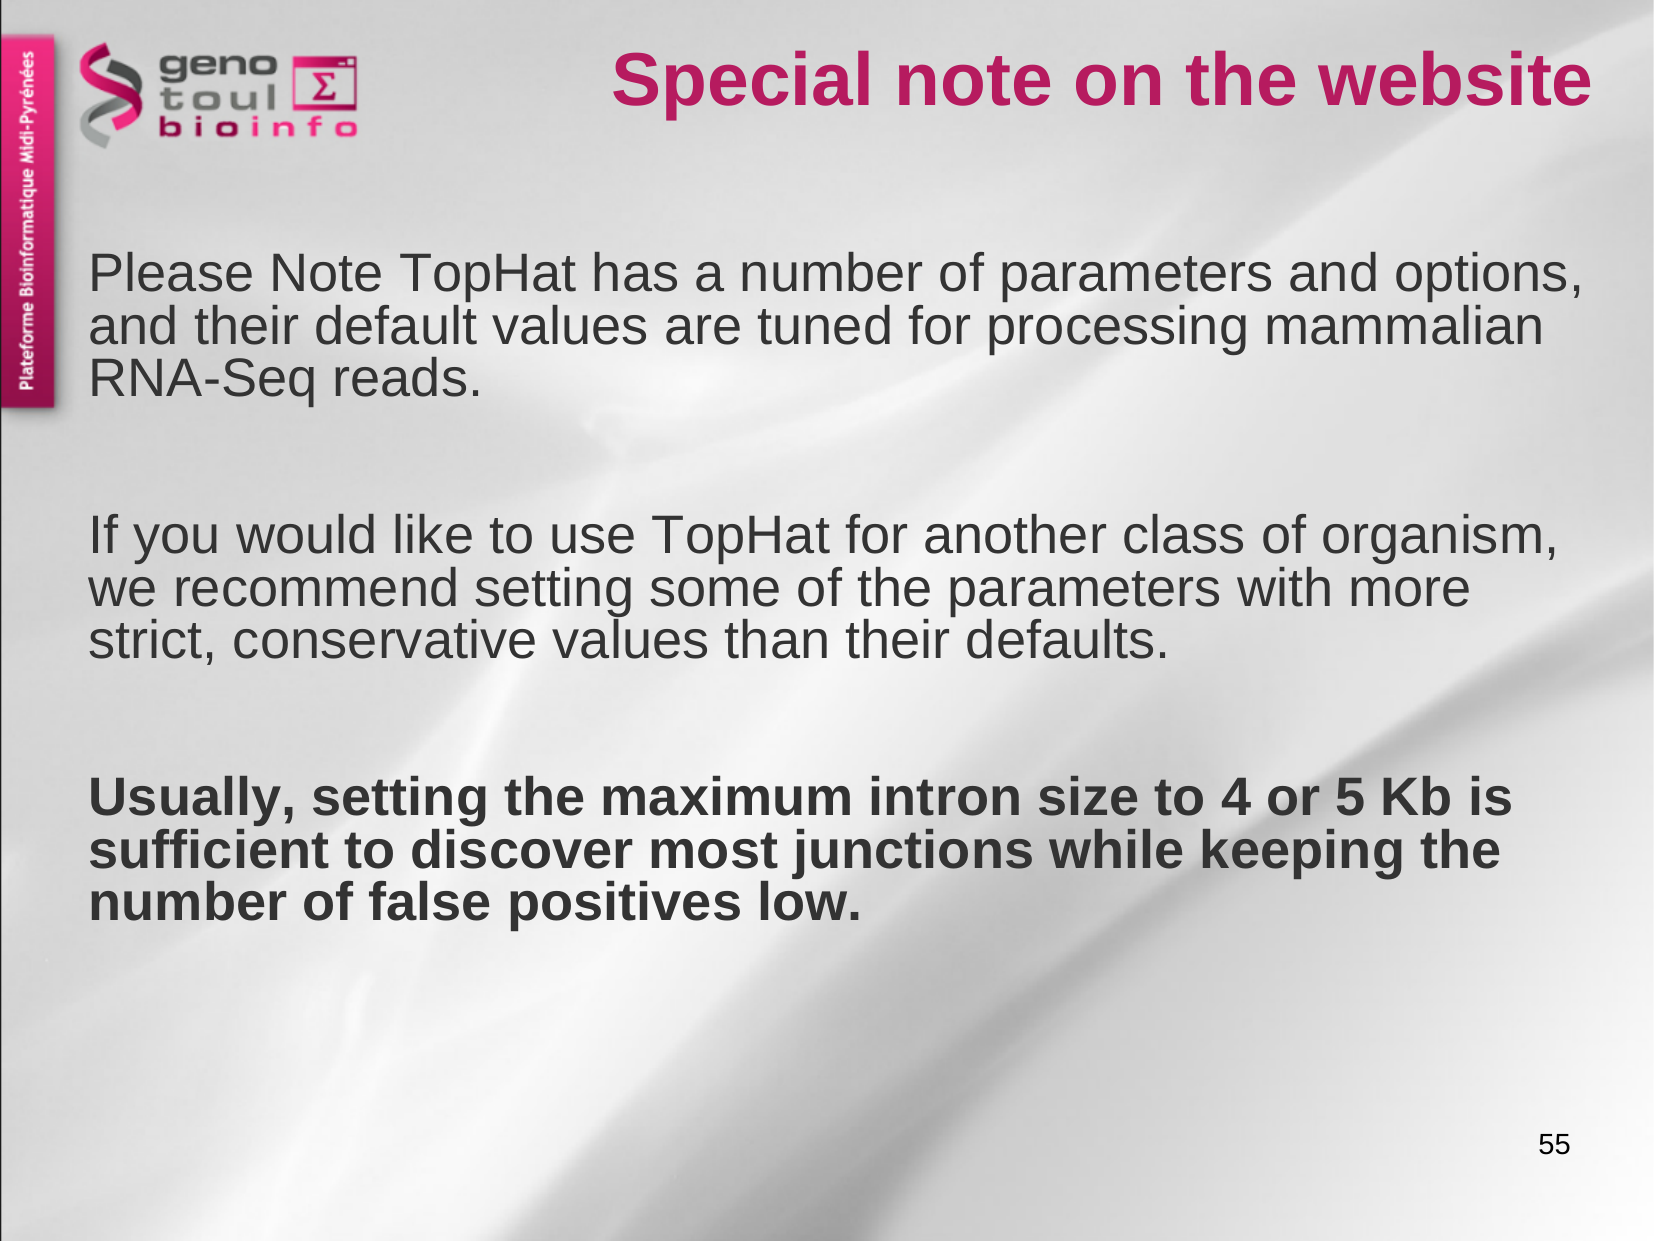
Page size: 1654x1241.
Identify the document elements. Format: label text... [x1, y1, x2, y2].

title Special note on the website [106, 0, 1595, 198]
list Please Note TopHat has a number of parameters and options, and their default values are tuned for processing mammalian RNA-Seq reads. If you would like to use TopHat for another class of organism, we recommend setting some of the parameters with more strict, conservative values than their defaults. Usually, setting the maximum intron size to 4 or 5 Kb is sufficient to discover most junctions while keeping the number of false positives low. [88, 236, 1595, 1211]
picture [0, 0, 1654, 1241]
